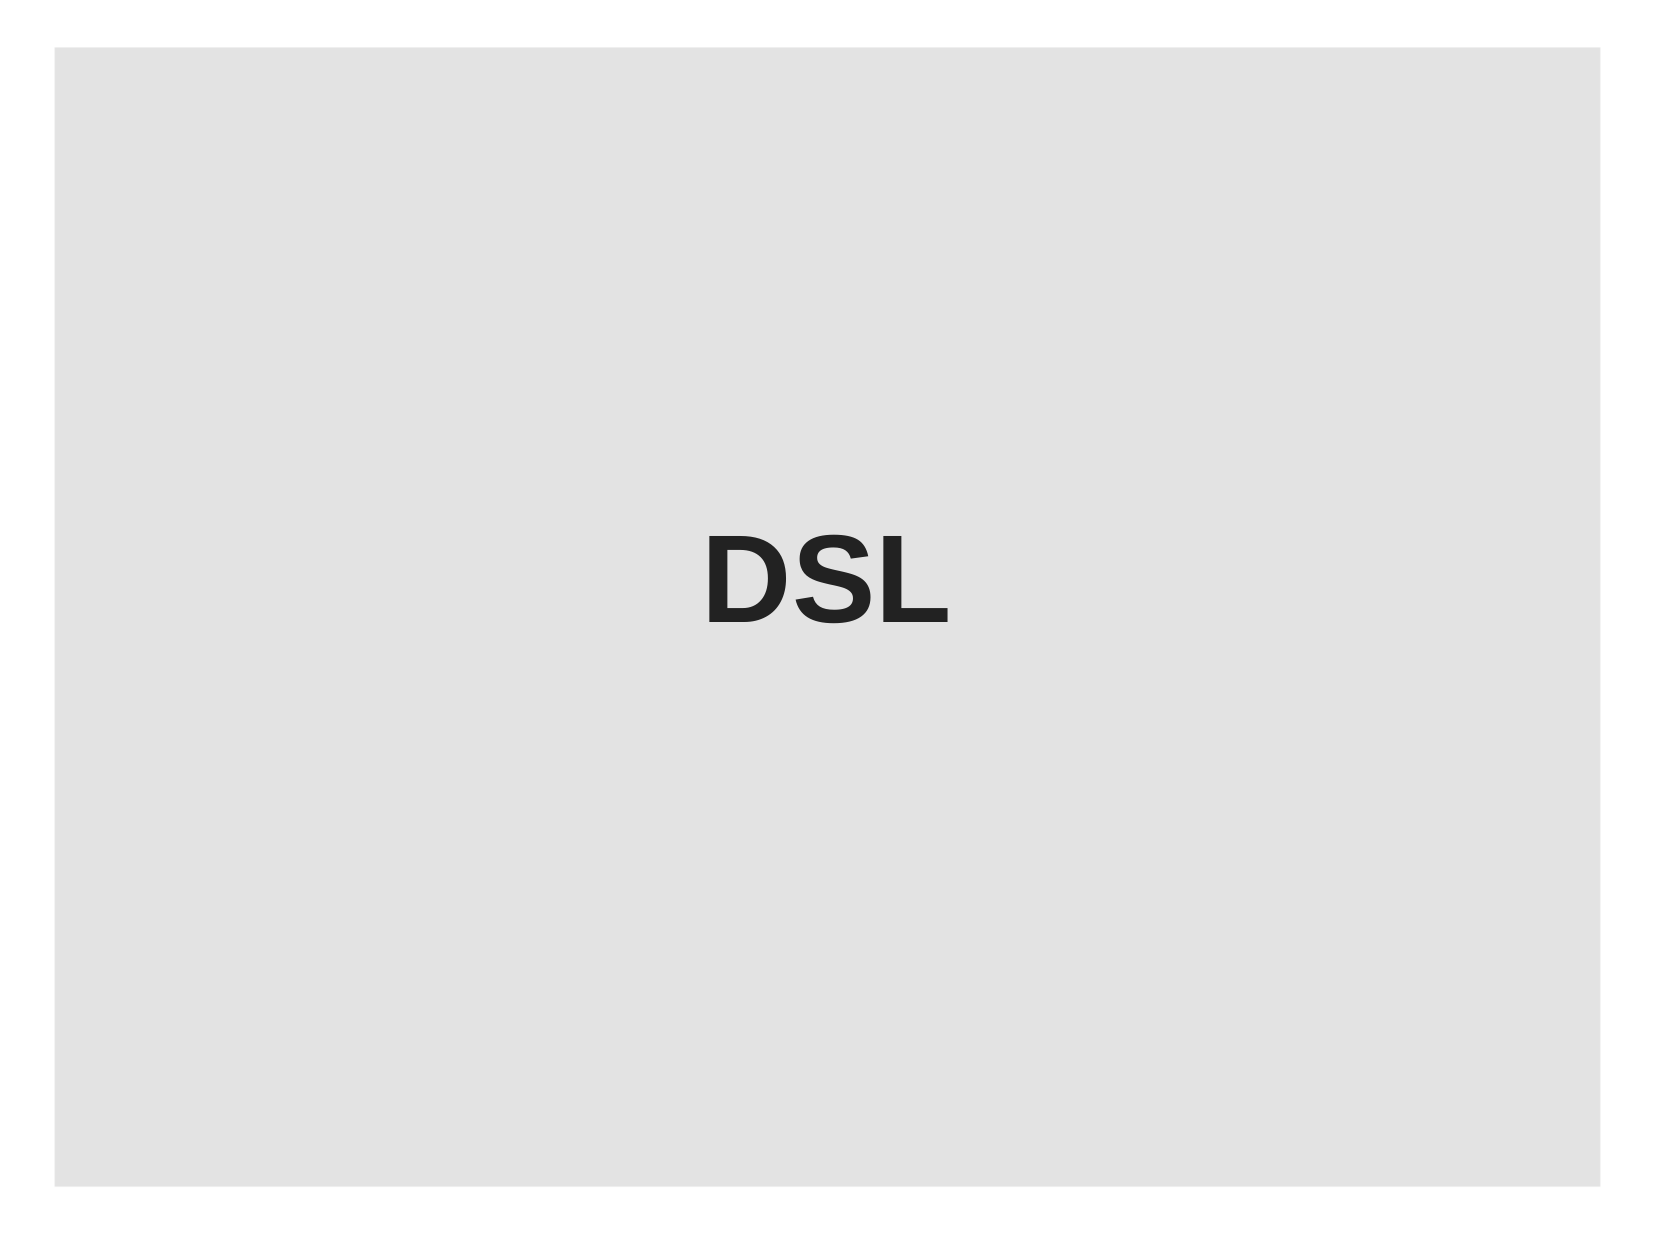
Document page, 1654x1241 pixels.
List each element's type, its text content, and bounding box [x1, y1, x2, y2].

picture [0, 0, 1654, 1241]
subtitle DSL [82, 49, 1571, 1109]
